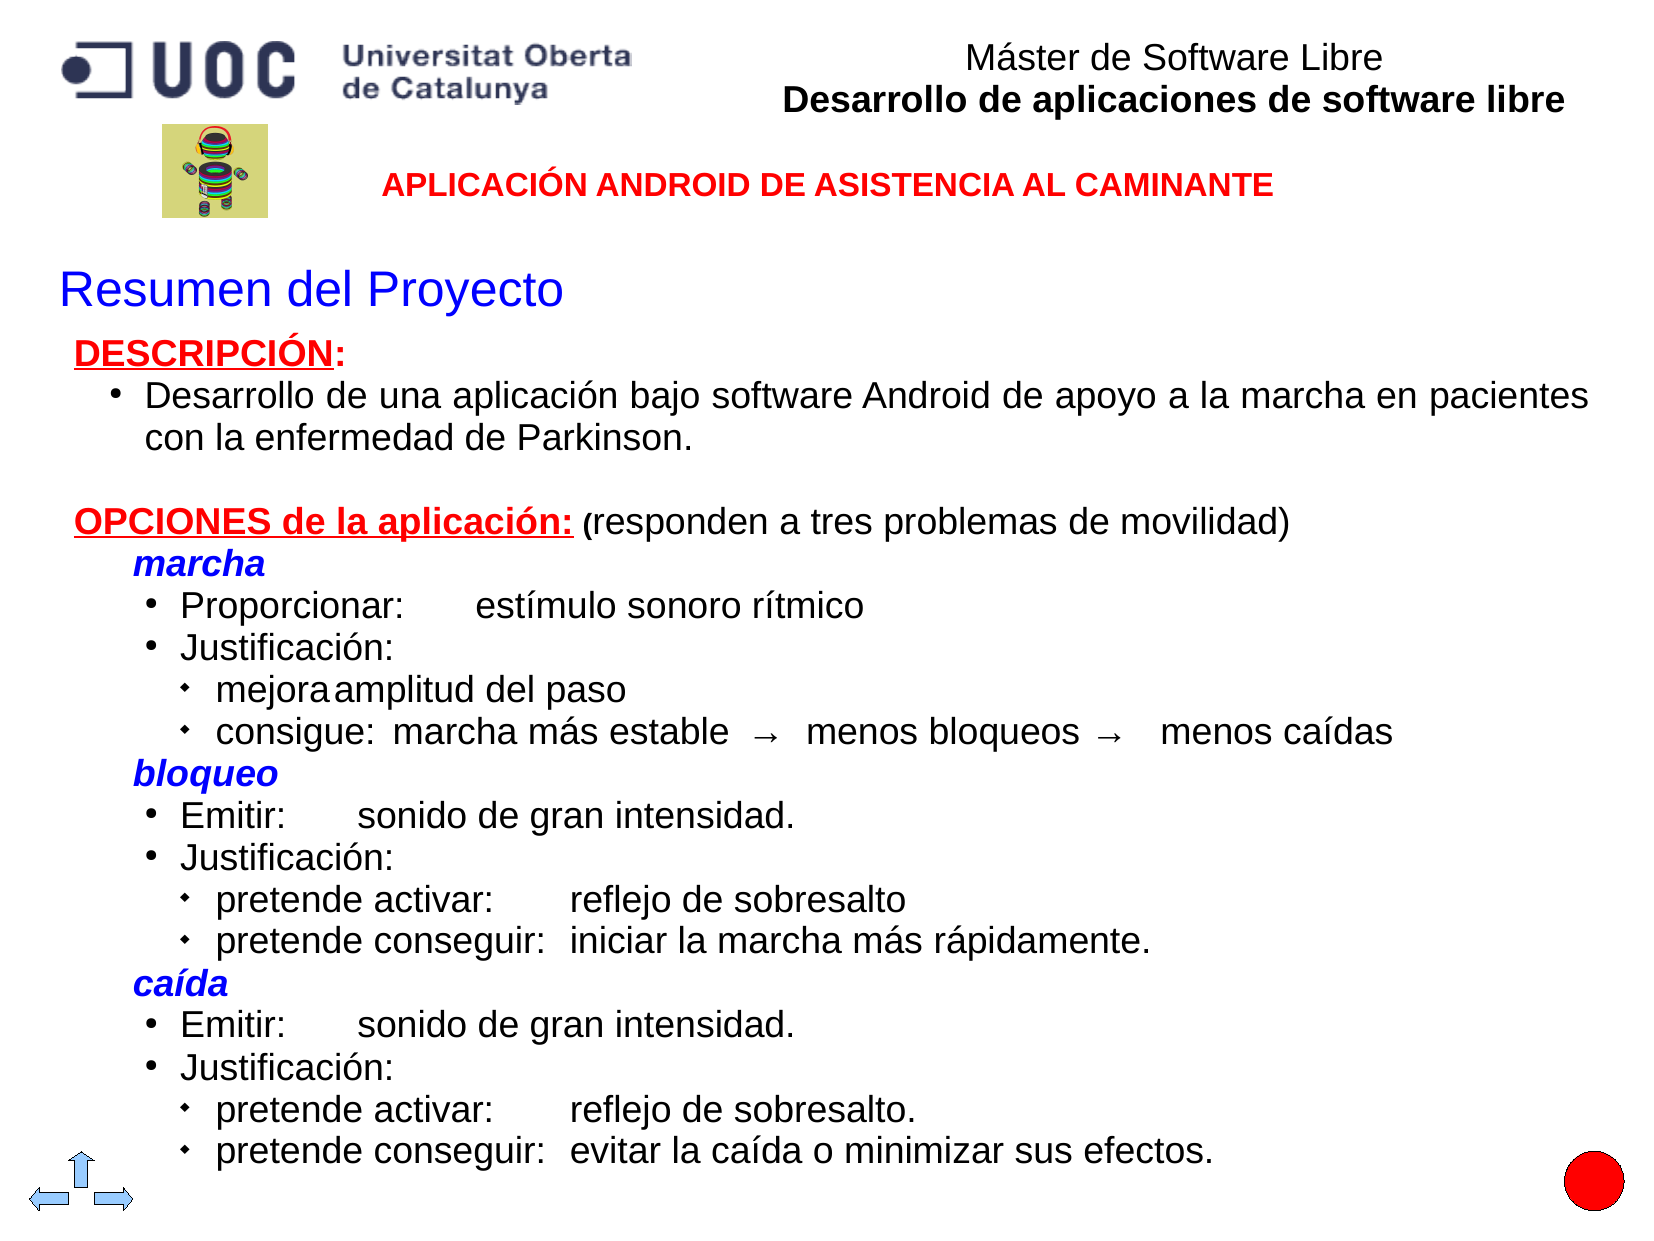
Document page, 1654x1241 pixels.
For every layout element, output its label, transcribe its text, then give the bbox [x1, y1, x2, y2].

picture [162, 124, 268, 218]
text_box Máster de Software Libre Desarrollo de aplicaciones de software libre [754, 29, 1595, 130]
text_box [1564, 1151, 1625, 1211]
text_box [68, 1151, 95, 1188]
list Resumen del Proyecto [59, 250, 602, 324]
text_box APLICACIÓN ANDROID DE ASISTENCIA AL CAMINANTE [105, 149, 1552, 222]
text_box [29, 1187, 69, 1211]
picture [61, 41, 632, 105]
text_box [94, 1187, 133, 1211]
text_box DESCRIPCIÓN: Desarrollo de una aplicación bajo software Android de apoyo a la marcha en pacientes con la enfermedad de Parkinson. OPCIONES de la aplicación: (responden a tres problemas de movilidad) marcha Proporcionar: estímulo sonoro rítmico Justificación: mejora amplitud del paso consigue: marcha más estable → menos bloqueos → menos caídas bloqueo Emitir: sonido de gran intensidad. Justificación: pretende activar: reflejo de sobresalto pretende conseguir: iniciar la marcha más rápidamente. caída Emitir: sonido de gran intensidad. Justificación: pretende activar: reflejo de sobresalto. pretende conseguir: evitar la caída o minimizar sus efectos. [59, 324, 1610, 1228]
